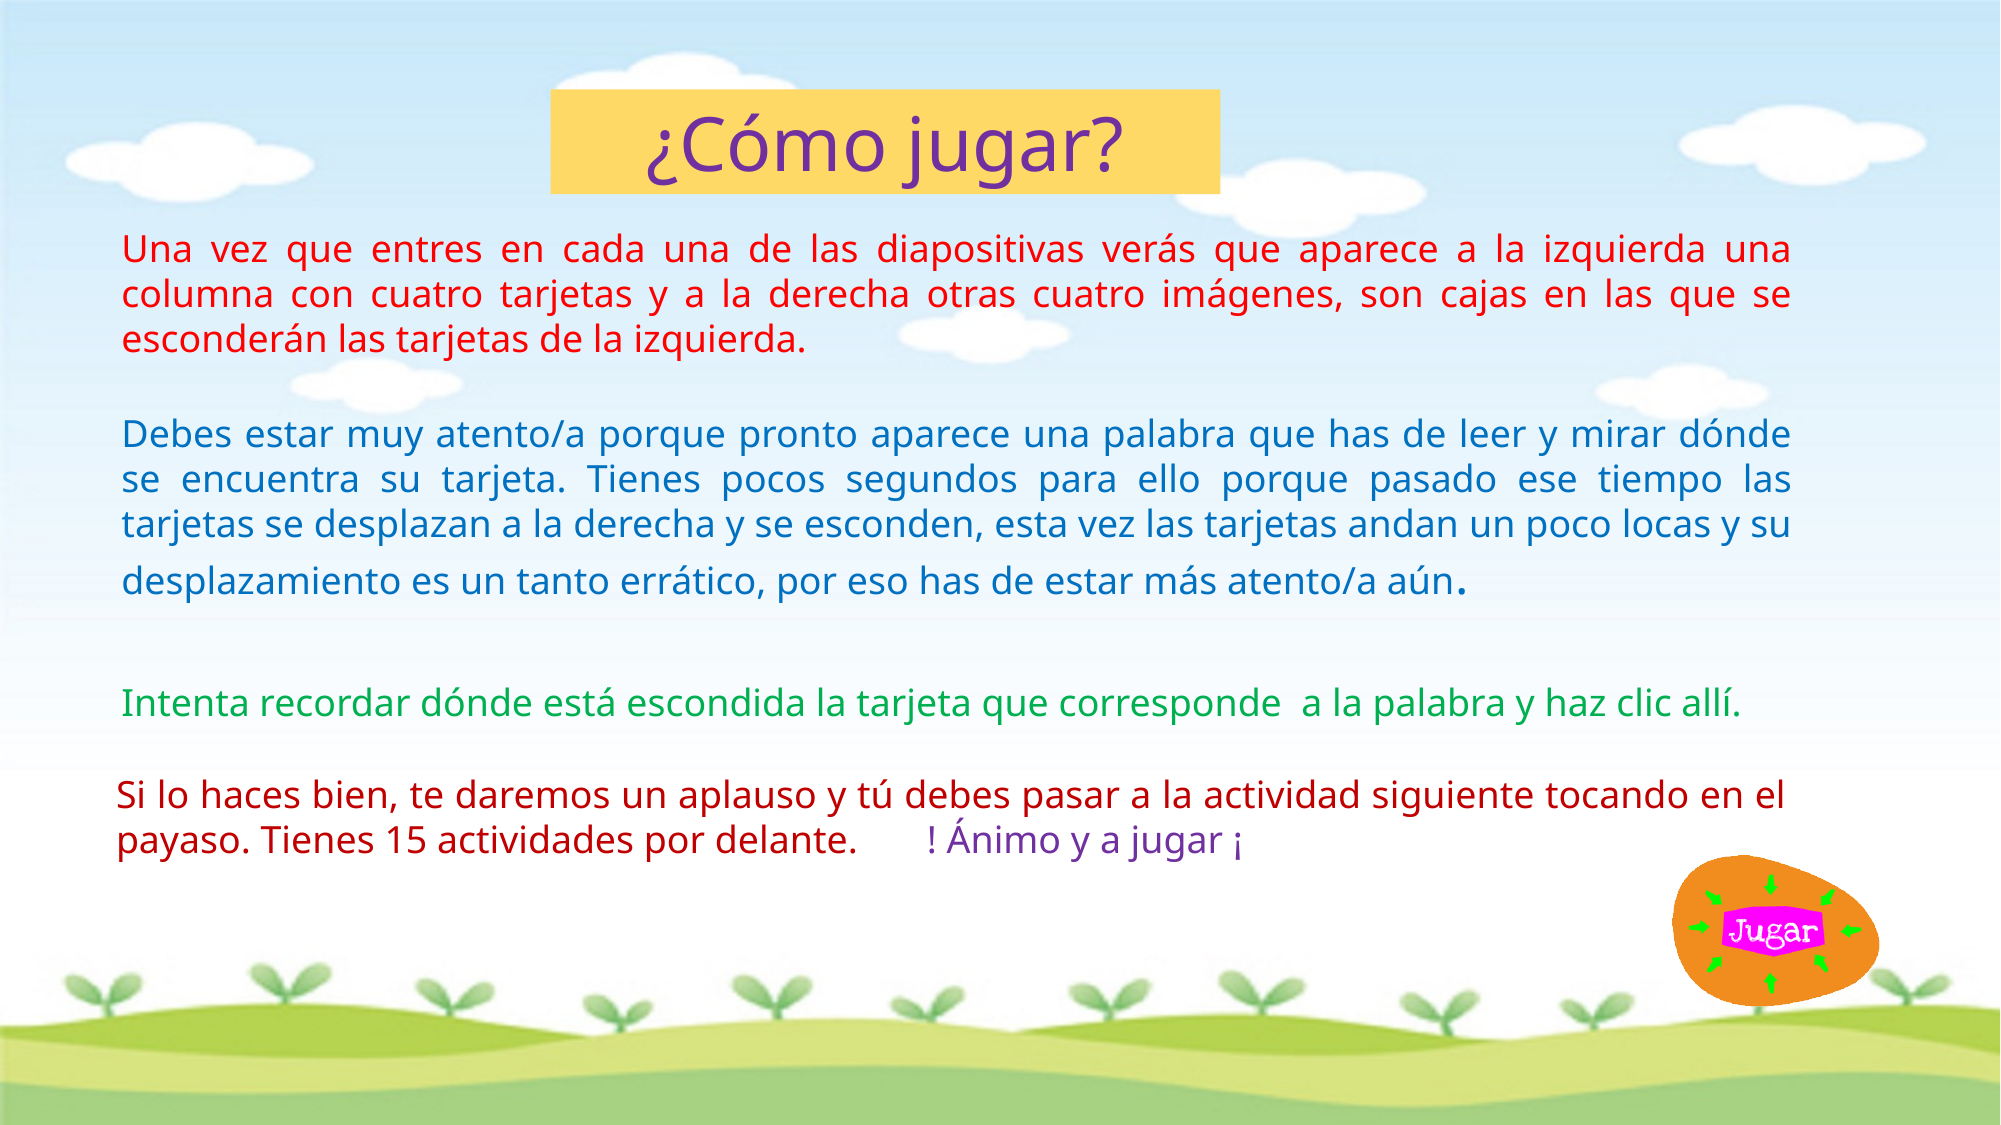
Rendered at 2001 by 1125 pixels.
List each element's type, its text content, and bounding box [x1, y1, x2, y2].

picture [0, 0, 2001, 1125]
text_box Una vez que entres en cada una de las diapositivas verás que aparece a la izquierda una columna con cuatro tarjetas y a la derecha otras cuatro imágenes, son cajas en las que se esconderán las tarjetas de la izquierda. [106, 217, 1809, 367]
text_box Si lo haces bien, te daremos un aplauso y tú debes pasar a la actividad siguiente tocando en el payaso. Tienes 15 actividades por delante. ! Ánimo y a jugar ¡ [101, 764, 1803, 869]
text_box Intenta recordar dónde está escondida la tarjeta que corresponde a la palabra y haz clic allí. [106, 671, 1809, 732]
text_box ¿Cómo jugar? [550, 89, 1221, 195]
text_box Debes estar muy atento/a porque pronto aparece una palabra que has de leer y mirar dónde se encuentra su tarjeta. Tienes pocos segundos para ello porque pasado ese tiempo las tarjetas se desplazan a la derecha y se esconden, esta vez las tarjetas andan un poco locas y su desplazamiento es un tanto errático, por eso has de estar más atento/a aún. [106, 402, 1809, 613]
